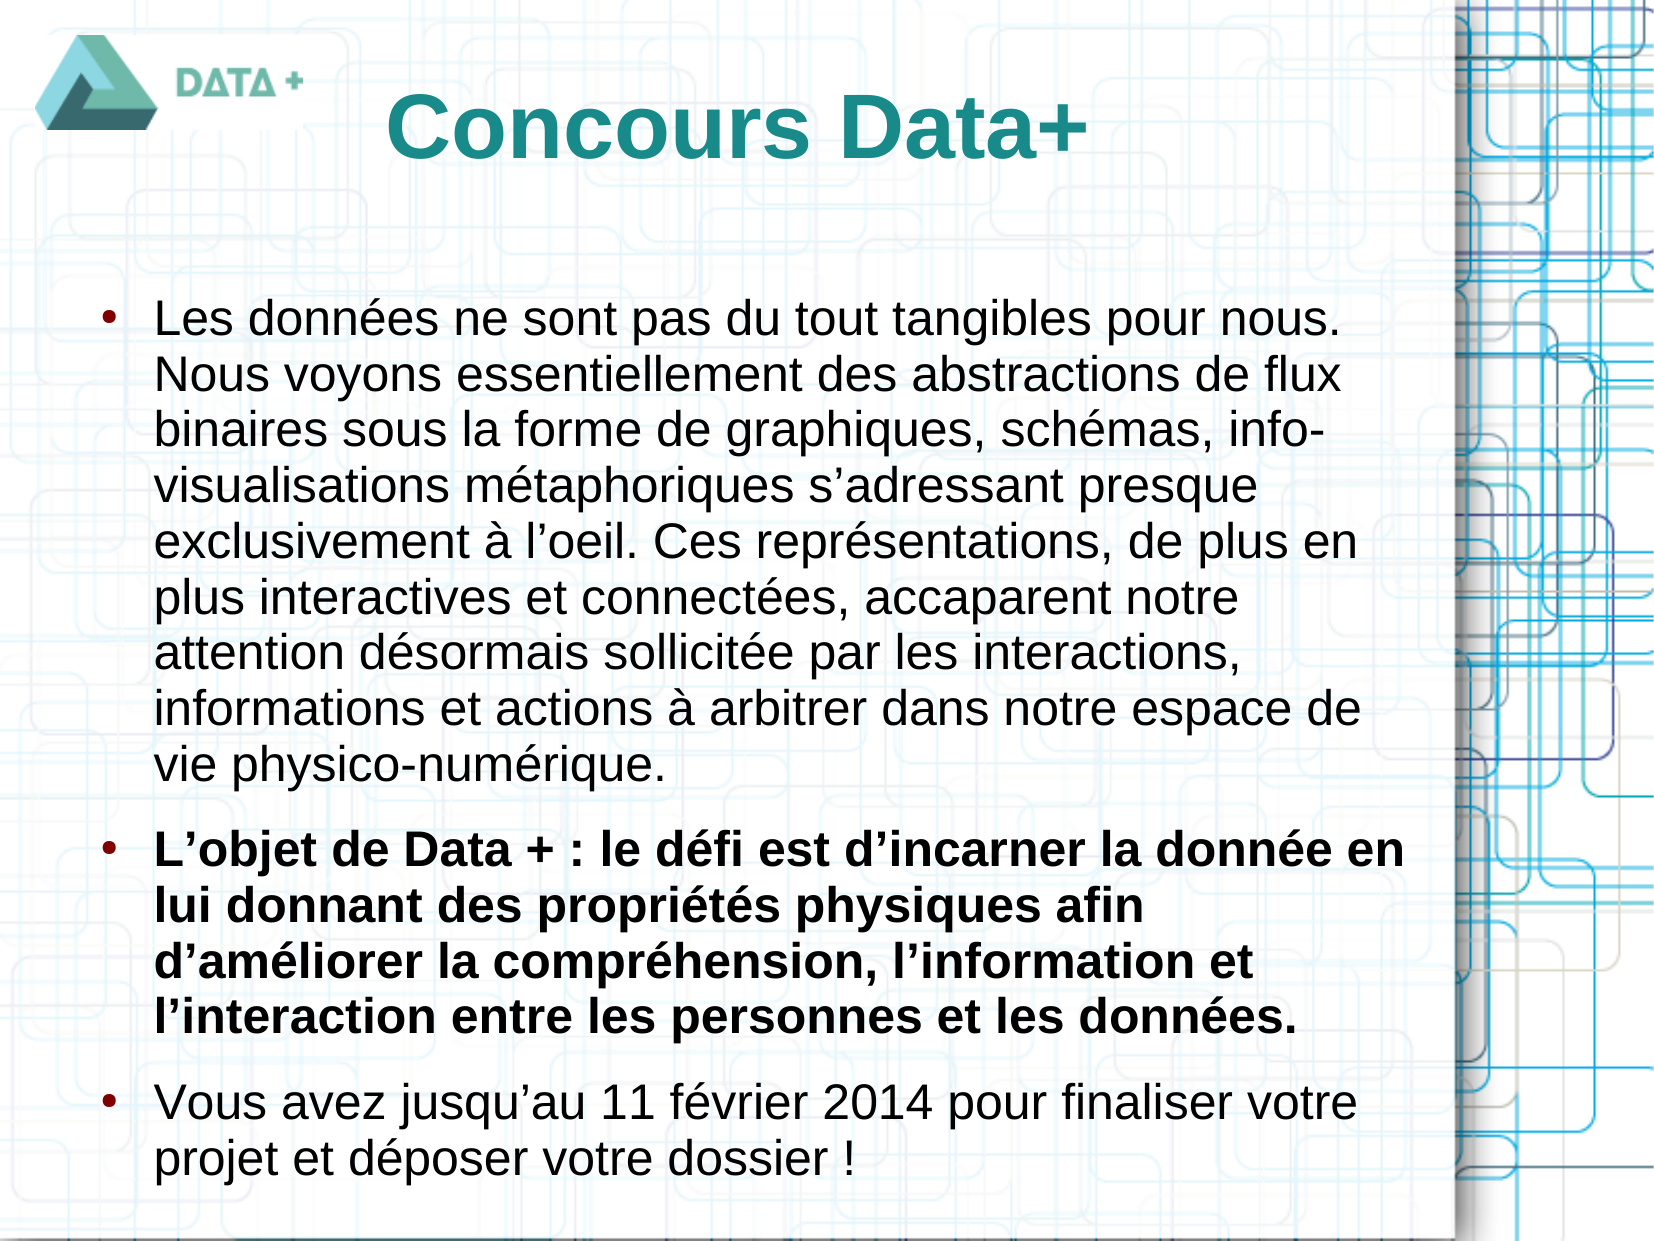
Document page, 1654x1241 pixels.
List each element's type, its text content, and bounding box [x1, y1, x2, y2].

picture [0, 0, 1654, 1241]
title Concours Data+ [59, 23, 1418, 231]
list Les données ne sont pas du tout tangibles pour nous. Nous voyons essentiellement des abstractions de flux binaires sous la forme de graphiques, schémas, info-visualisations métaphoriques s’adressant presque exclusivement à l’oeil. Ces représentations, de plus en plus interactives et connectées, accaparent notre attention désormais sollicitée par les interactions, informations et actions à arbitrer dans notre espace de vie physico-numérique. L’objet de Data + : le défi est d’incarner la donnée en lui donnant des propriétés physiques afin d’améliorer la compréhension, l’information et l’interaction entre les personnes et les données. Vous avez jusqu’au 11 février 2014 pour finaliser votre projet et déposer votre dossier ! [82, 290, 1418, 1186]
